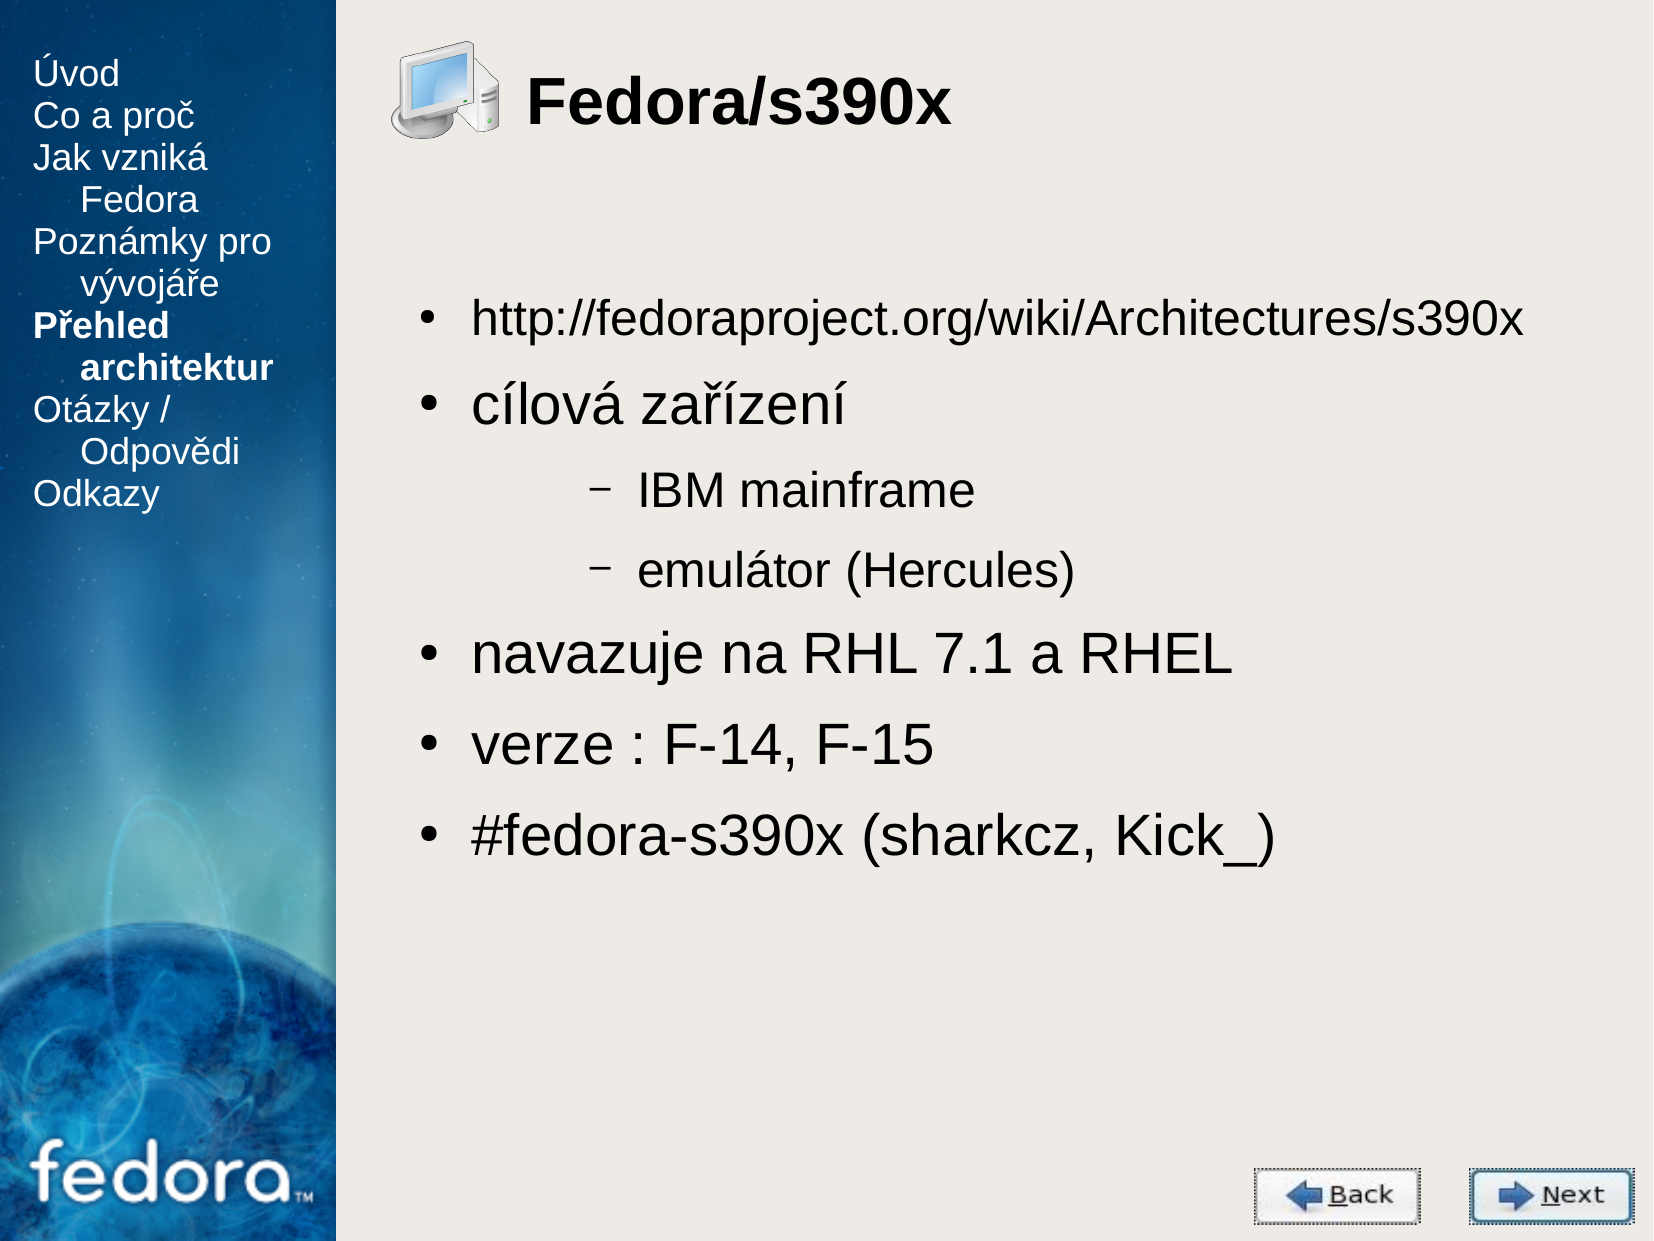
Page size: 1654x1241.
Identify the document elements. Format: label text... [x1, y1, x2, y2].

text_box Úvod Co a proč Jak vzniká Fedora Poznámky pro vývojáře Přehled architektur Otázky / Odpovědi Odkazy [18, 45, 327, 523]
picture [0, 0, 1654, 1241]
text_box Fedora/s390x [511, 56, 1316, 147]
list http://fedoraproject.org/wiki/Architectures/s390x cílová zařízení IBM mainframe emulátor (Hercules) navazuje na RHL 7.1 a RHEL verze : F-14, F-15 #fedora-s390x (sharkcz, Kick_) [400, 290, 1617, 1094]
